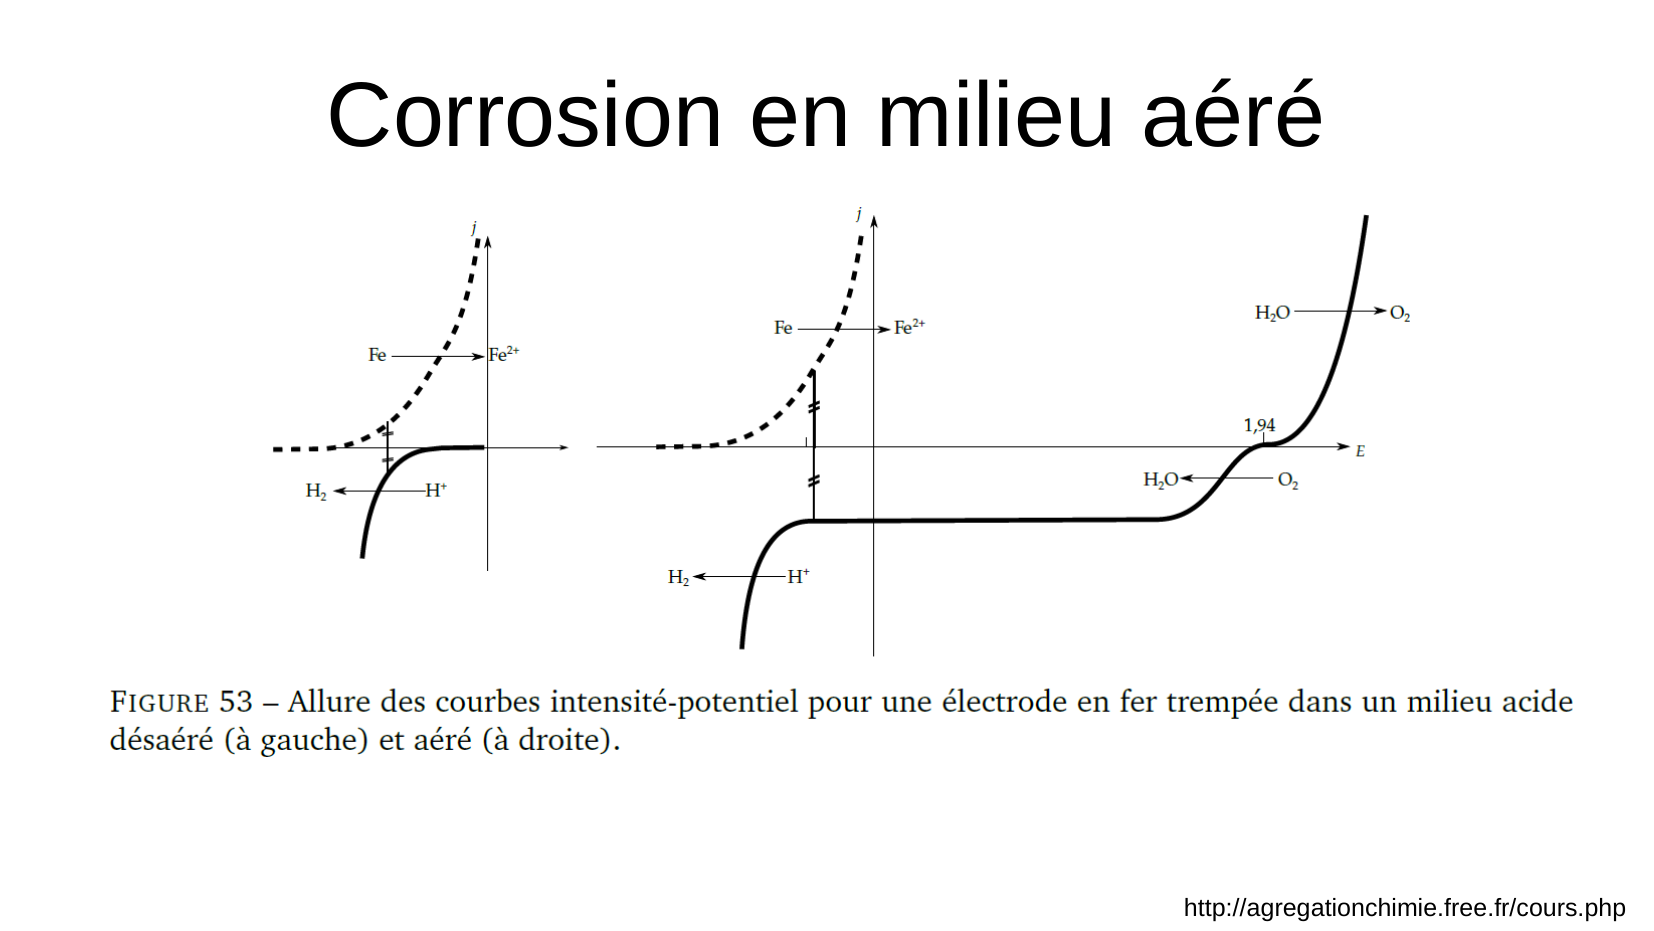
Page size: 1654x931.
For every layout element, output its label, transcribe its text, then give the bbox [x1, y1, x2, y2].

title Corrosion en milieu aéré [82, 37, 1571, 193]
text_box http://agregationchimie.free.fr/cours.php [1169, 885, 1654, 931]
picture [87, 192, 1607, 763]
